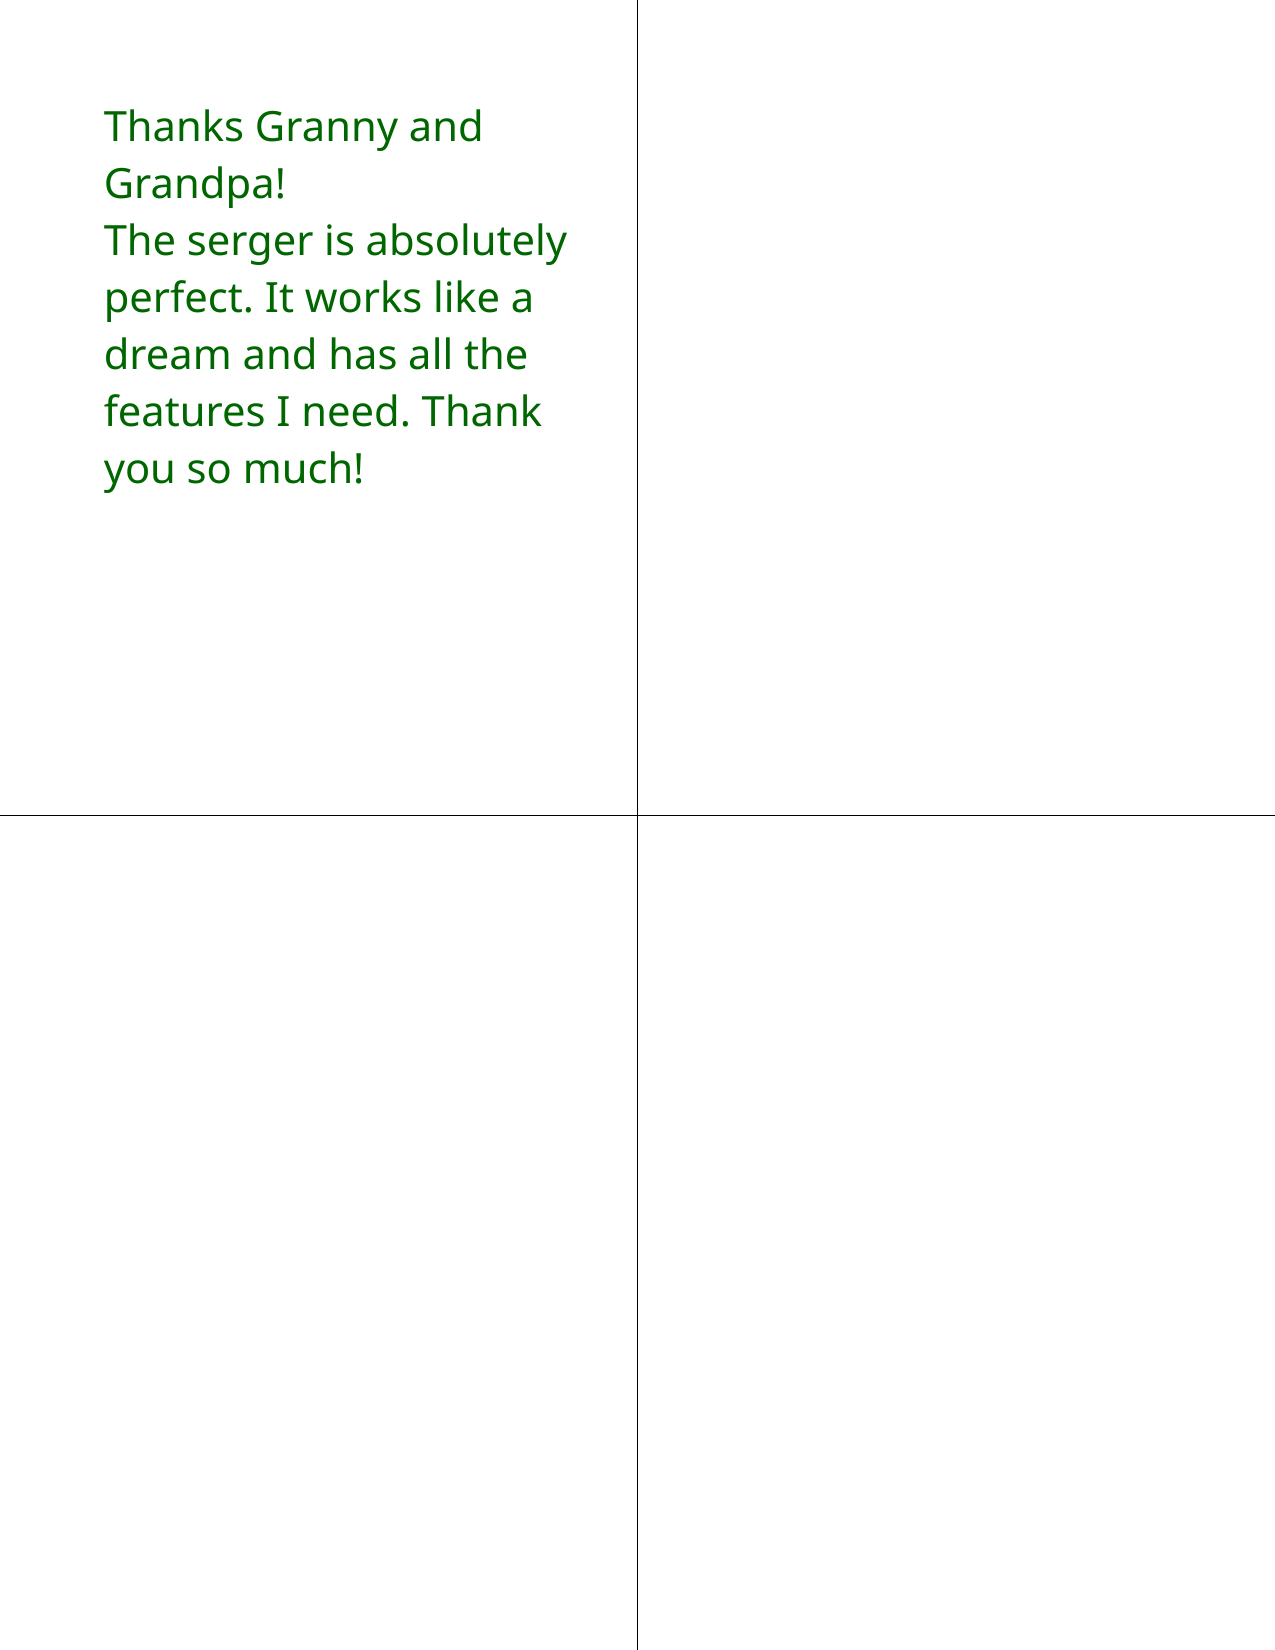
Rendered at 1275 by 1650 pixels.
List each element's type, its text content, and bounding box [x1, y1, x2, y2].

text_box Thanks Granny and Grandpa! The serger is absolutely perfect. It works like a dream and has all the features I need. Thank you so much! [89, 89, 600, 780]
